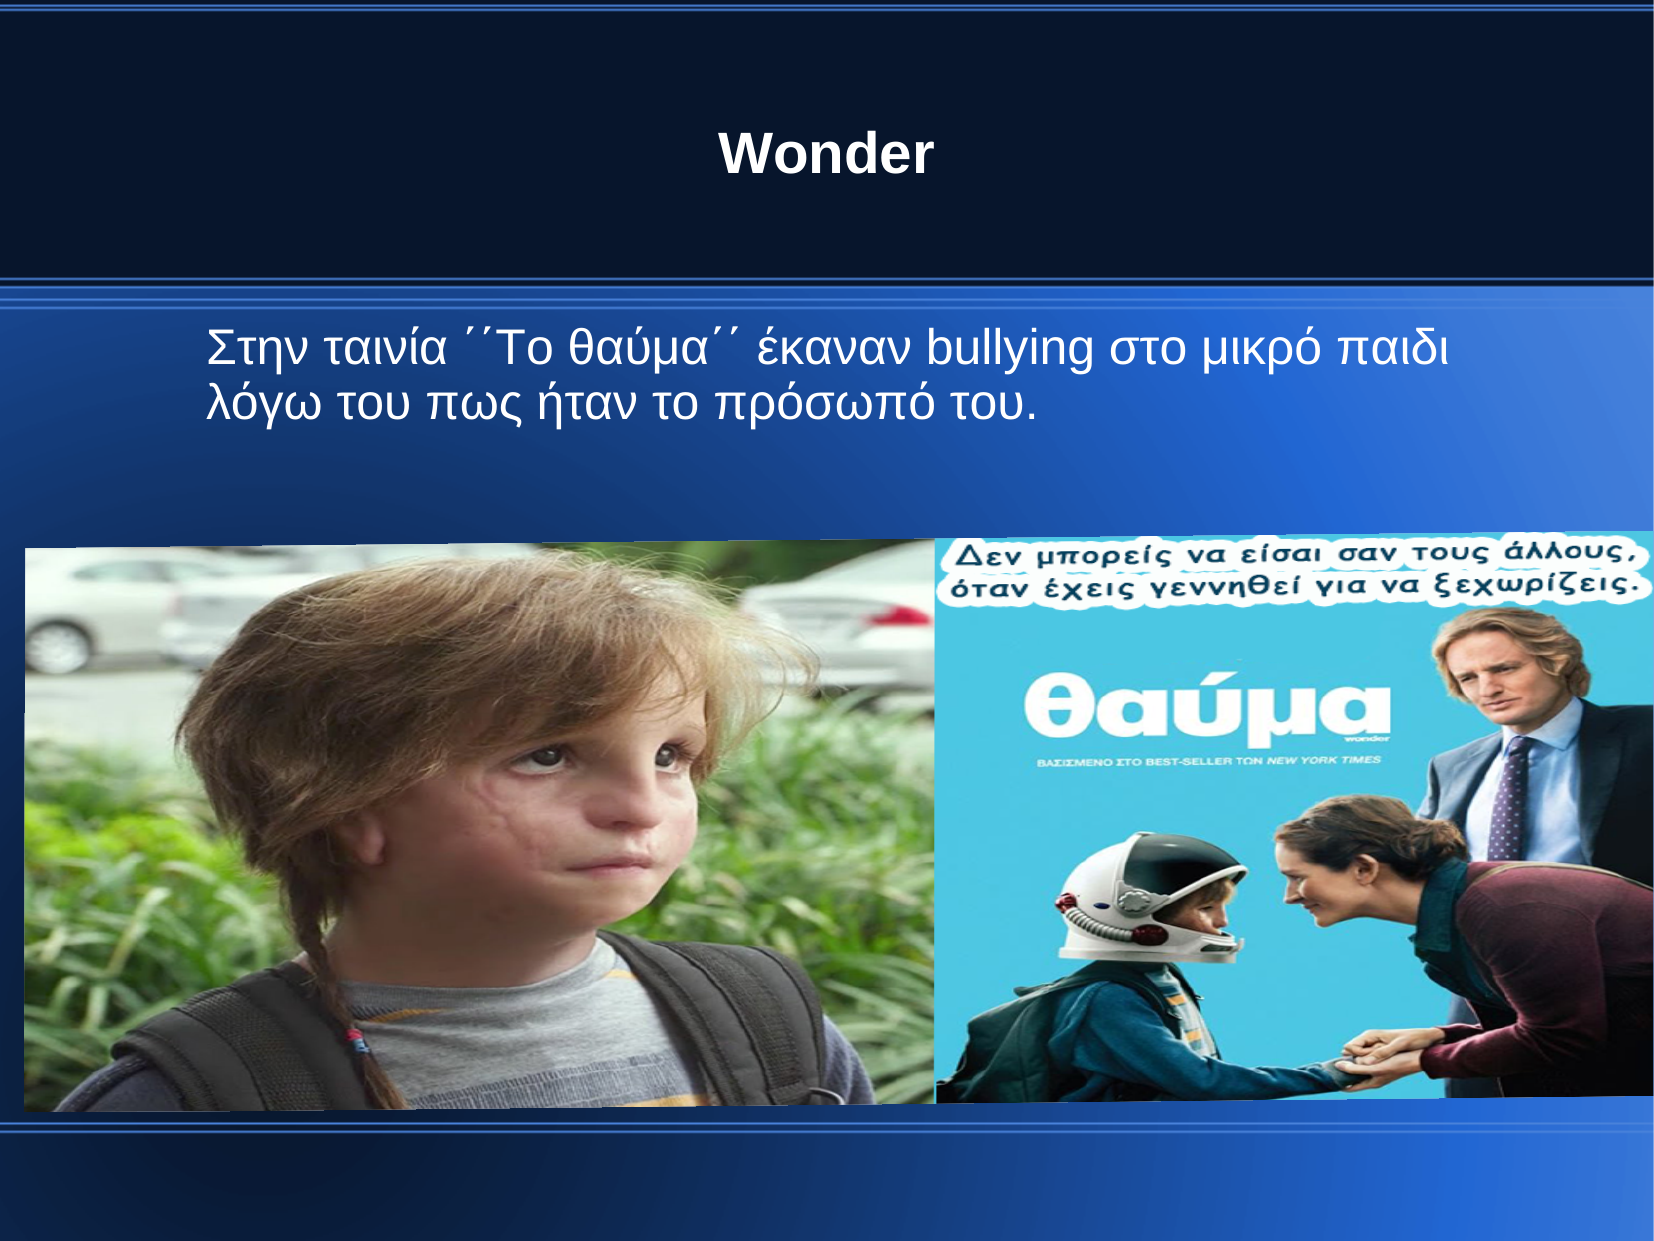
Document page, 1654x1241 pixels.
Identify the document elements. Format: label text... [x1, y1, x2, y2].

picture [0, 0, 1654, 1241]
list Στην ταινία ΄΄Το θαύμα΄΄ έκαναν bullying στο μικρό παιδι λόγω του πως ήταν το πρόσωπό του. [135, 318, 1517, 546]
title Wonder [82, 49, 1571, 257]
